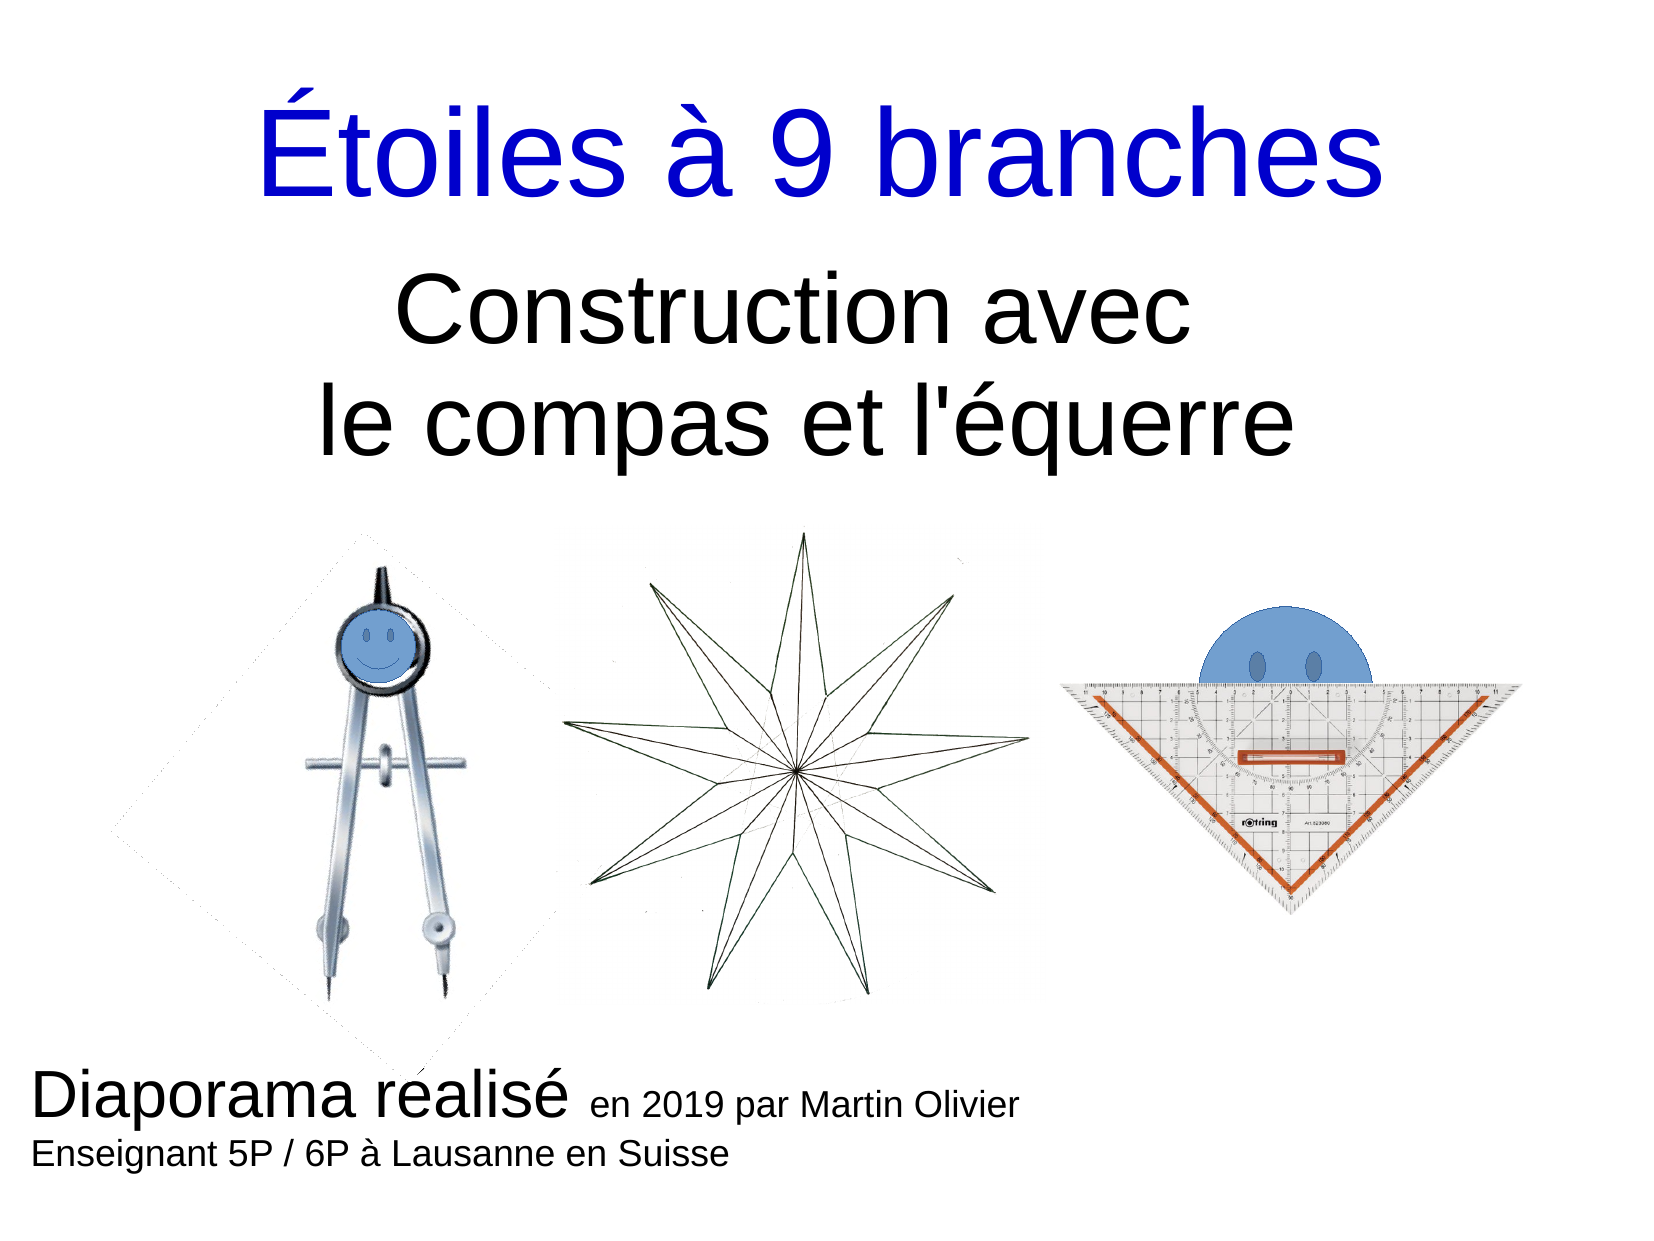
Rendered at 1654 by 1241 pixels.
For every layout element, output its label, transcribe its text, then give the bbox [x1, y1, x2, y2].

text_box Diaporama réalisé en 2019 par Martin Olivier Enseignant 5P / 6P à Lausanne en Suisse [15, 1050, 1036, 1182]
text_box [1198, 606, 1373, 683]
picture [1059, 683, 1523, 915]
picture [111, 523, 1046, 1082]
title Étoiles à 9 branches [115, 70, 1526, 236]
text_box [341, 609, 416, 683]
subtitle Construction avec le compas et l'équerre [282, 252, 1333, 477]
